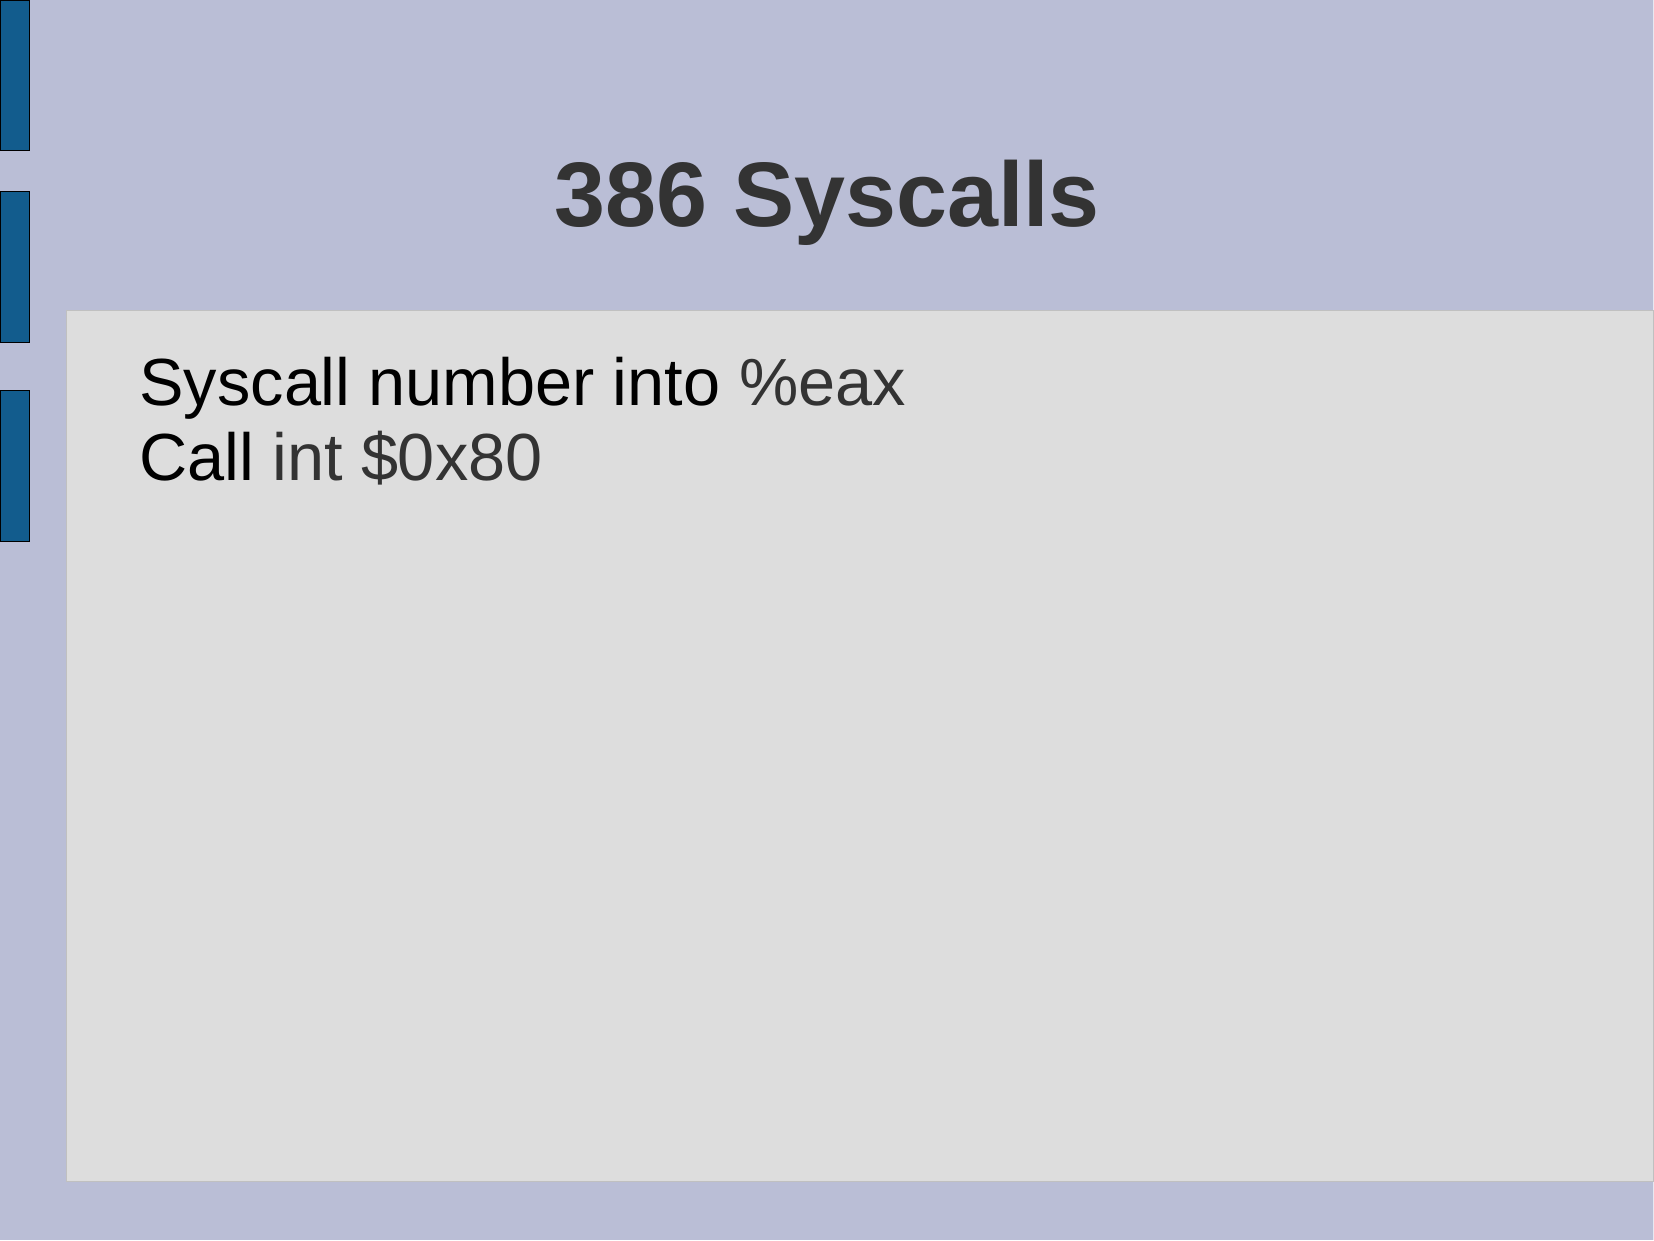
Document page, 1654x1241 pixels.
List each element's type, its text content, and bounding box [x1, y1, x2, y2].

list Syscall number into %eax Call int $0x80 [121, 344, 1534, 1112]
title 386 Syscalls [121, 98, 1534, 291]
